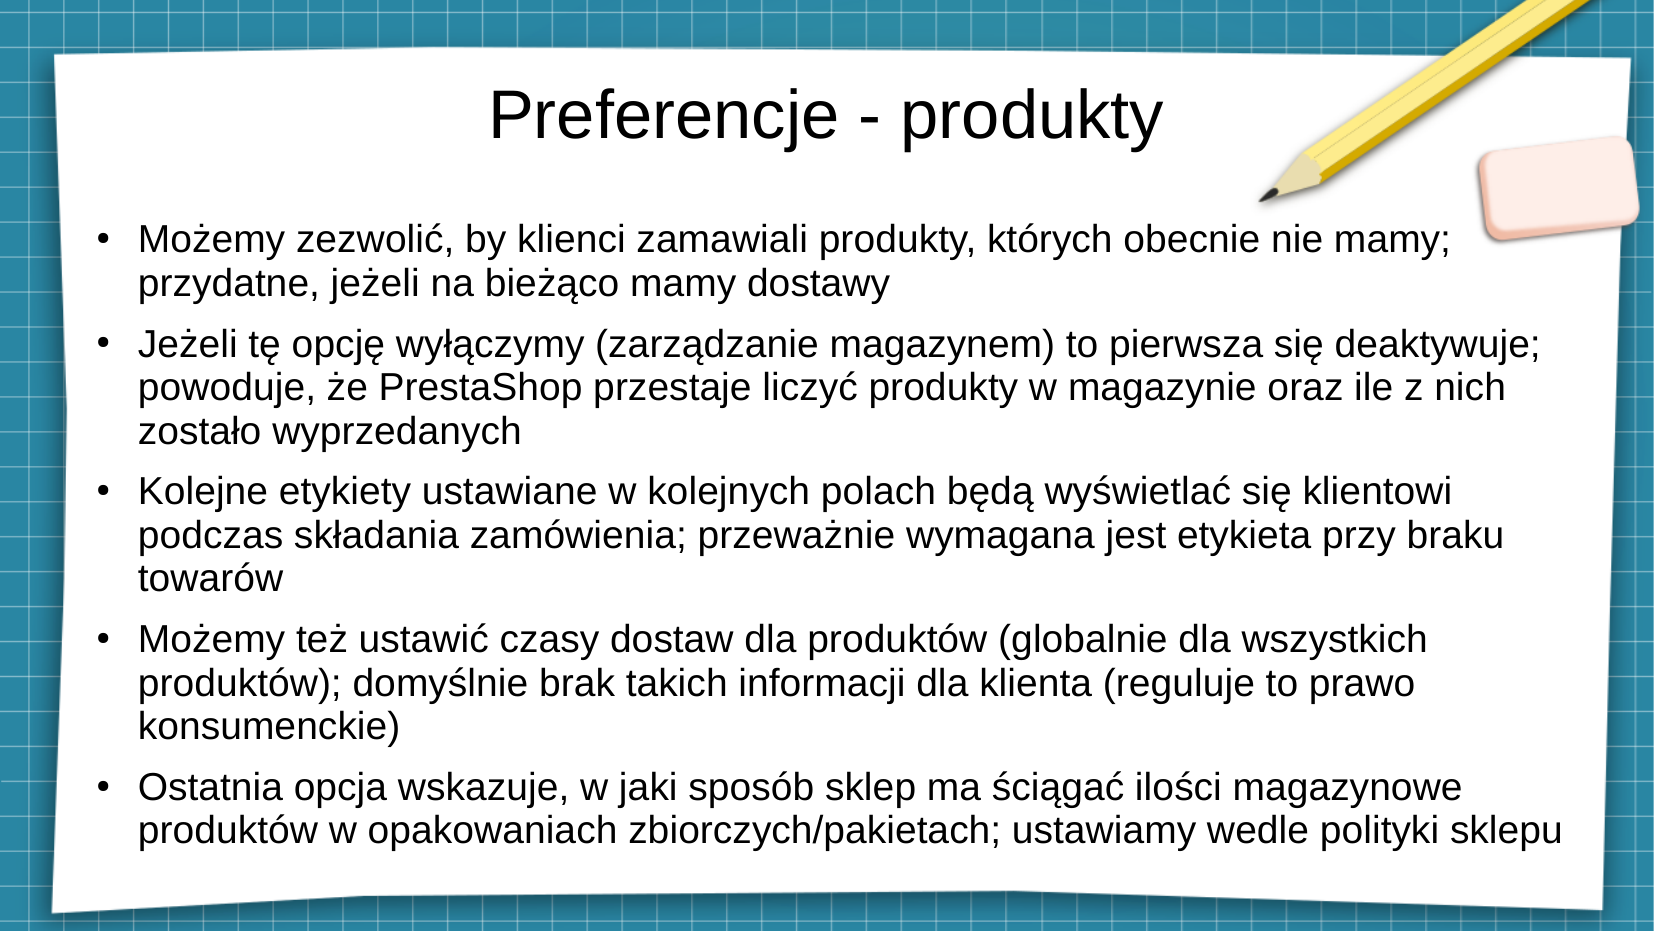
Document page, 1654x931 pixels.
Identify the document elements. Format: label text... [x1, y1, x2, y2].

picture [0, 0, 1654, 931]
title Preferencje - produkty [82, 37, 1571, 193]
list Możemy zezwolić, by klienci zamawiali produkty, których obecnie nie mamy; przydatne, jeżeli na bieżąco mamy dostawy Jeżeli tę opcję wyłączymy (zarządzanie magazynem) to pierwsza się deaktywuje; powoduje, że PrestaShop przestaje liczyć produkty w magazynie oraz ile z nich zostało wyprzedanych Kolejne etykiety ustawiane w kolejnych polach będą wyświetlać się klientowi podczas składania zamówienia; przeważnie wymagana jest etykieta przy braku towarów Możemy też ustawić czasy dostaw dla produktów (globalnie dla wszystkich produktów); domyślnie brak takich informacji dla klienta (reguluje to prawo konsumenckie) Ostatnia opcja wskazuje, w jaki sposób sklep ma ściągać ilości magazynowe produktów w opakowaniach zbiorczych/pakietach; ustawiamy wedle polityki sklepu [82, 217, 1571, 857]
